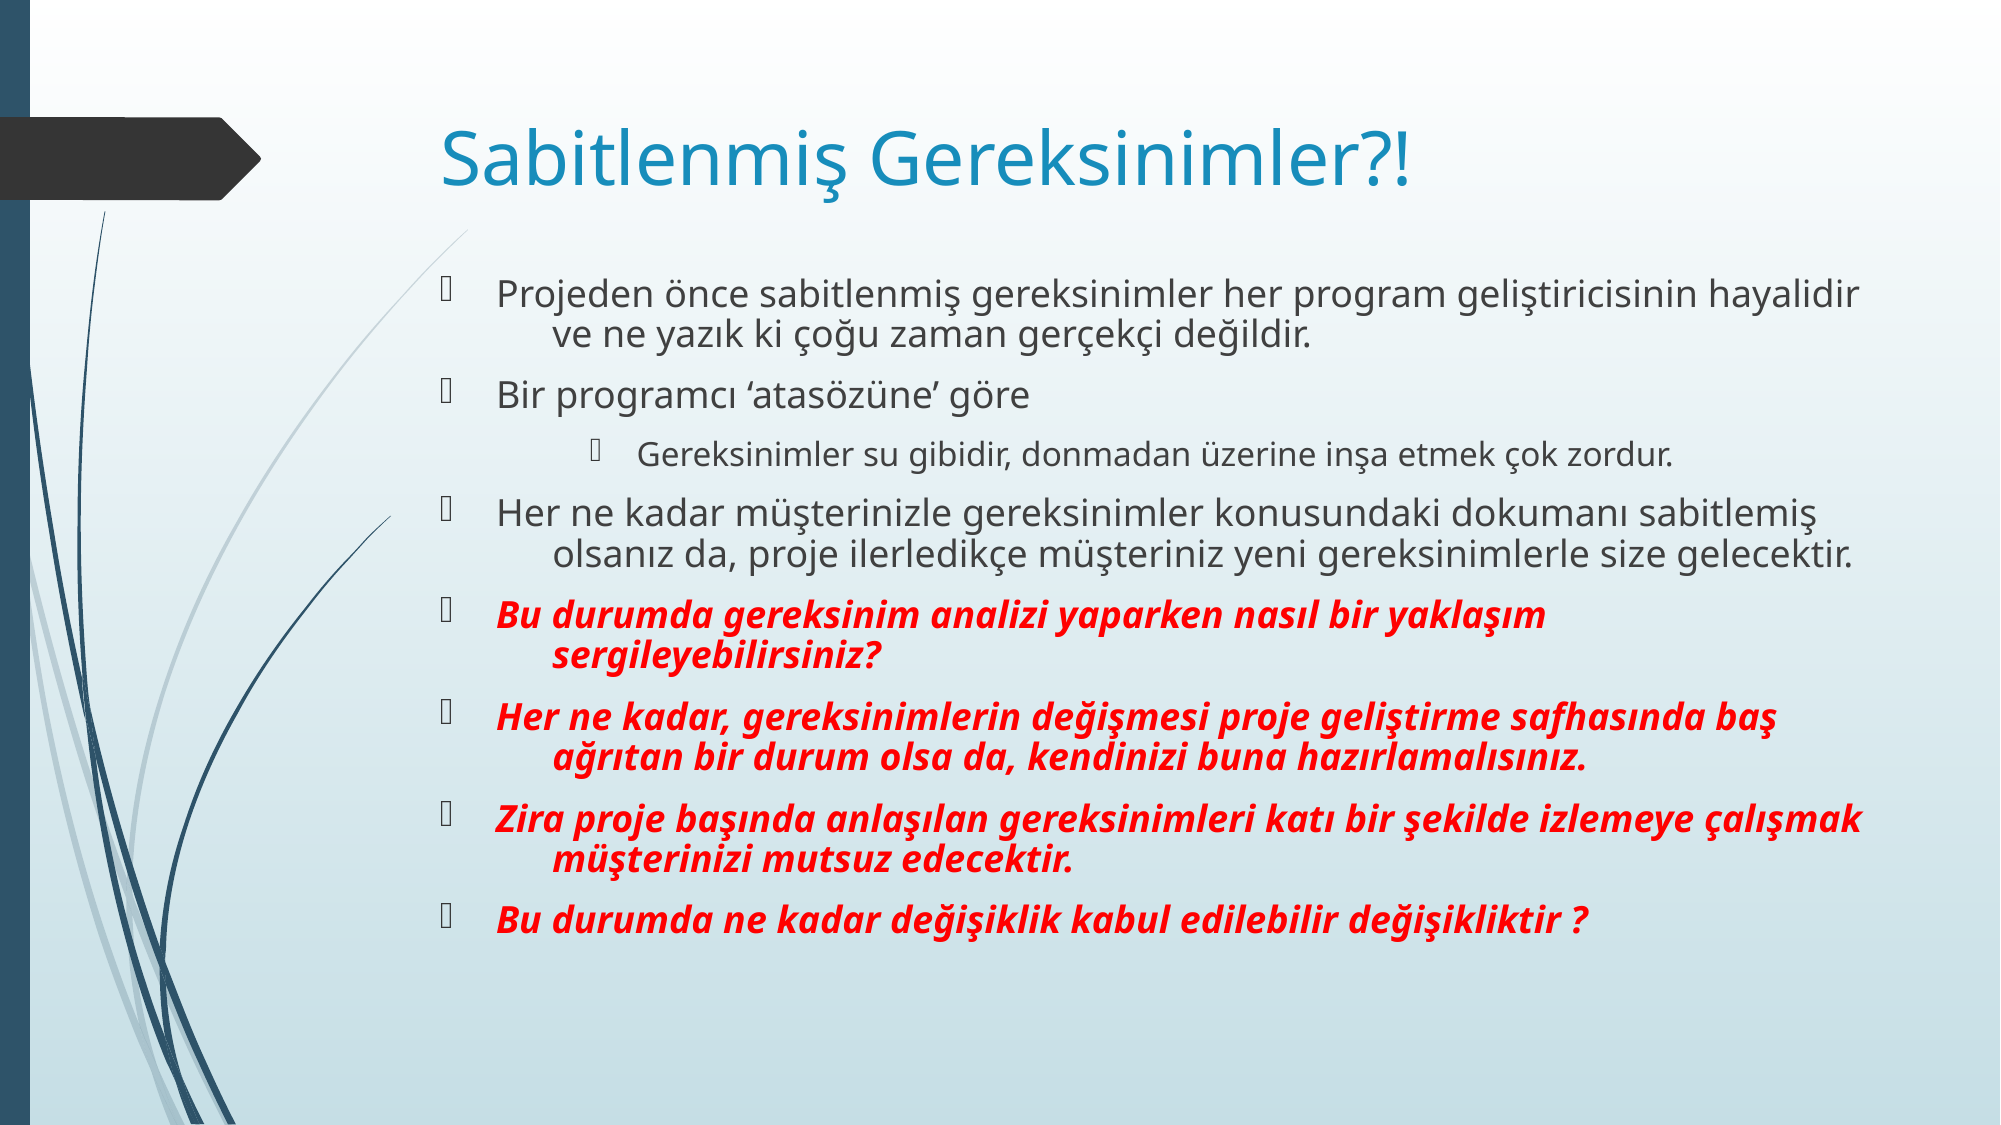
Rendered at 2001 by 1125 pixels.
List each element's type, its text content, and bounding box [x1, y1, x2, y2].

title Sabitlenmiş Gereksinimler?! [425, 102, 1888, 267]
list Projeden önce sabitlenmiş gereksinimler her program geliştiricisinin hayalidir ve ne yazık ki çoğu zaman gerçekçi değildir. Bir programcı ‘atasözüne’ göre Gereksinimler su gibidir, donmadan üzerine inşa etmek çok zordur. Her ne kadar müşterinizle gereksinimler konusundaki dokumanı sabitlemiş olsanız da, proje ilerledikçe müşteriniz yeni gereksinimlerle size gelecektir. Bu durumda gereksinim analizi yaparken nasıl bir yaklaşım sergileyebilirsiniz? Her ne kadar, gereksinimlerin değişmesi proje geliştirme safhasında baş ağrıtan bir durum olsa da, kendinizi buna hazırlamalısınız. Zira proje başında anlaşılan gereksinimleri katı bir şekilde izlemeye çalışmak müşterinizi mutsuz edecektir. Bu durumda ne kadar değişiklik kabul edilebilir değişikliktir ? [424, 267, 1888, 970]
